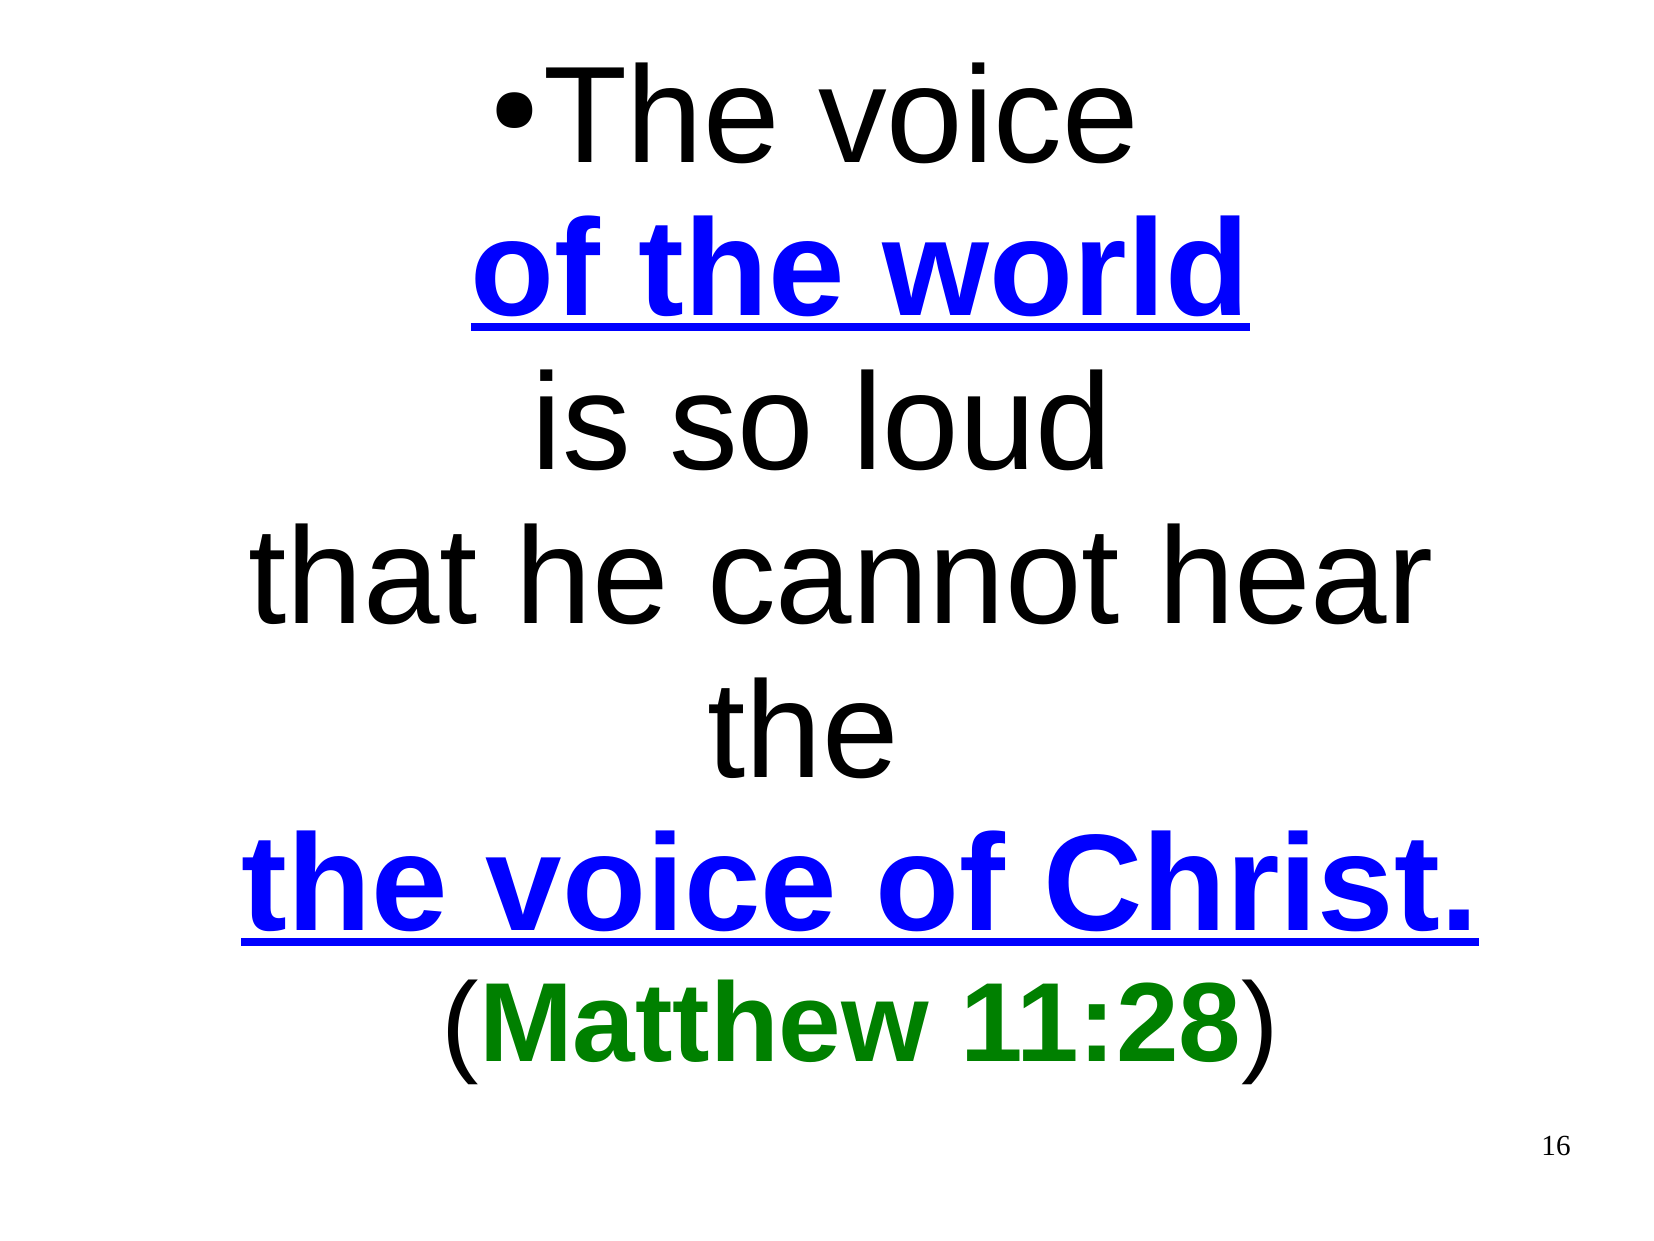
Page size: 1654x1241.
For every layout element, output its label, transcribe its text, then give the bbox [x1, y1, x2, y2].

list The voice of the world is so loud that he cannot hear the the voice of Christ. (Matthew 11:28) [37, 37, 1613, 1201]
